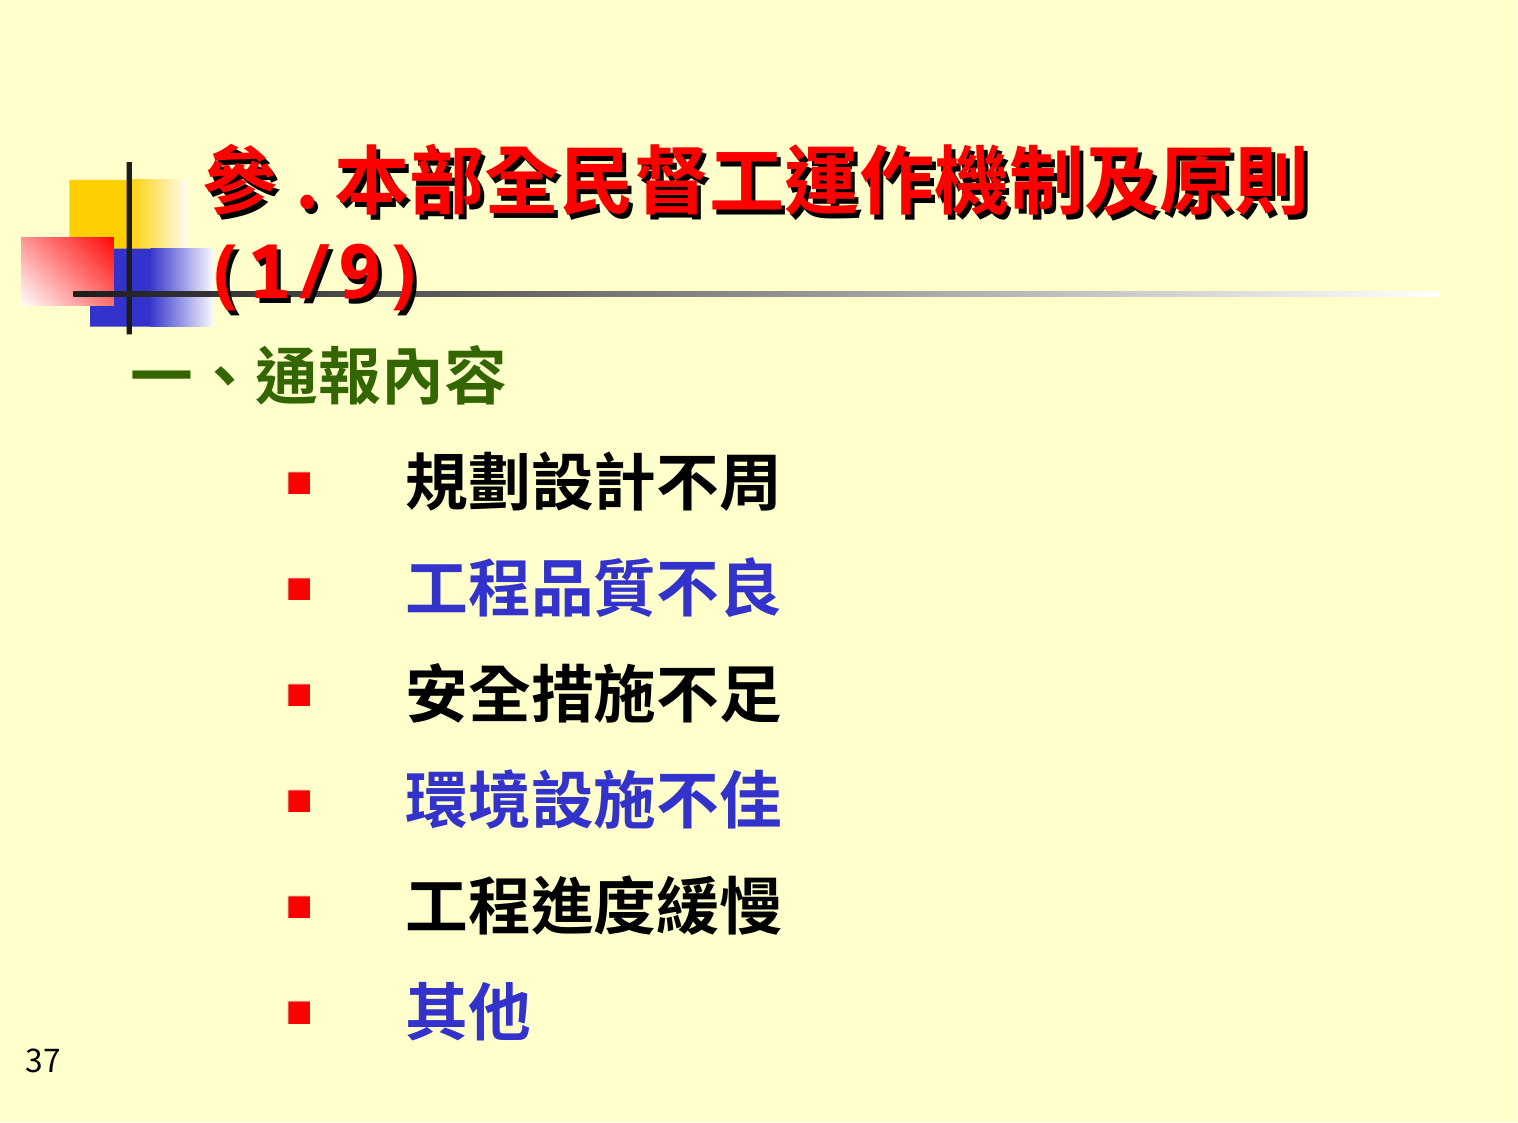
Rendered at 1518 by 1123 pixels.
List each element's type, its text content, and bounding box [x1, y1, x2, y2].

picture [283, 785, 310, 812]
text_box <編號> [0, 1032, 78, 1096]
picture [283, 573, 310, 600]
picture [283, 891, 310, 918]
picture [283, 996, 310, 1024]
text_box 參.本部全民督工運作機制及原則(1/9) [185, 125, 1453, 291]
text_box 一、通報內容 規劃設計不周 工程品質不良 安全措施不足 環境設施不佳 工程進度緩慢 其他 [113, 313, 1429, 1060]
picture [283, 679, 310, 706]
picture [283, 467, 310, 494]
